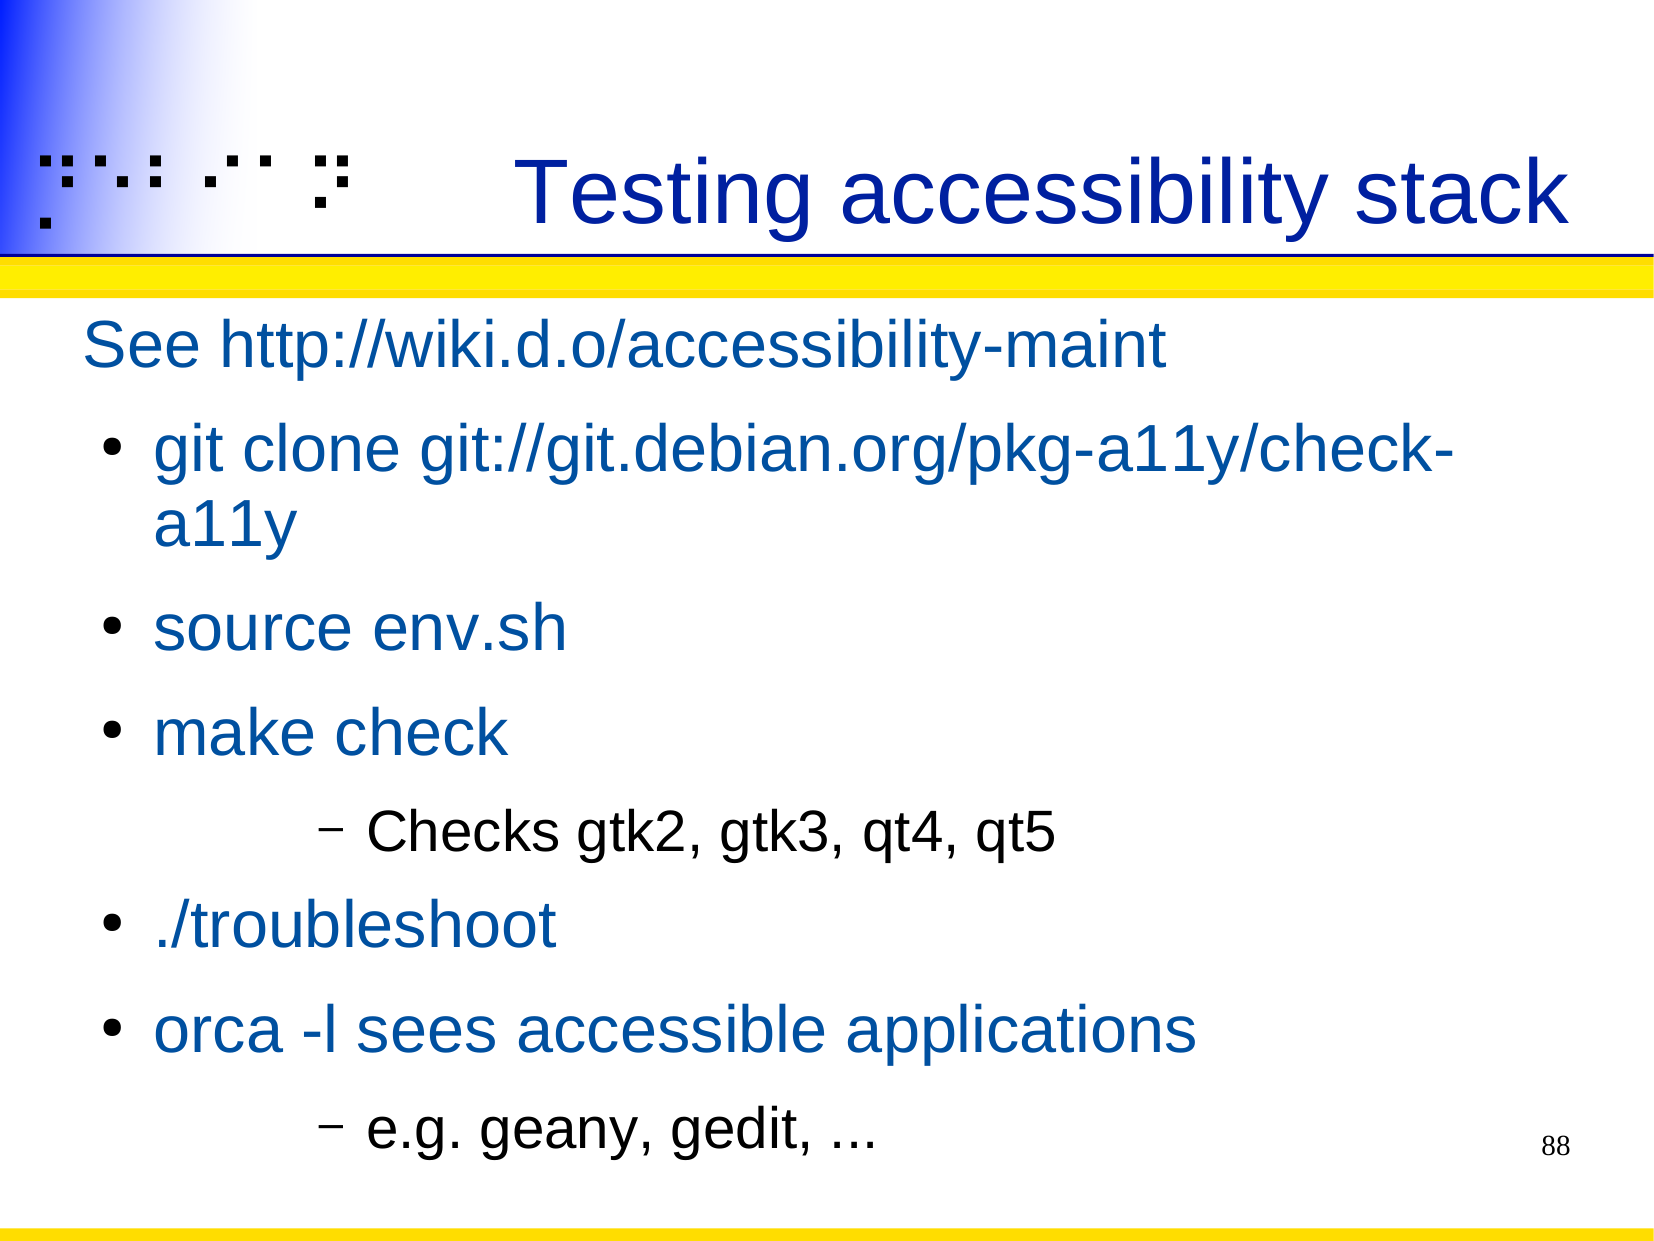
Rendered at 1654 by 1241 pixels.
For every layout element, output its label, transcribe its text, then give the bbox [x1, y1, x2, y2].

list See http://wiki.d.o/accessibility-maint git clone git://git.debian.org/pkg-a11y/check-a11y source env.sh make check Checks gtk2, gtk3, qt4, qt5 ./troubleshoot orca -l sees accessible applications e.g. geany, gedit, ... [82, 307, 1571, 1168]
title Testing accessibility stack [372, 126, 1571, 257]
